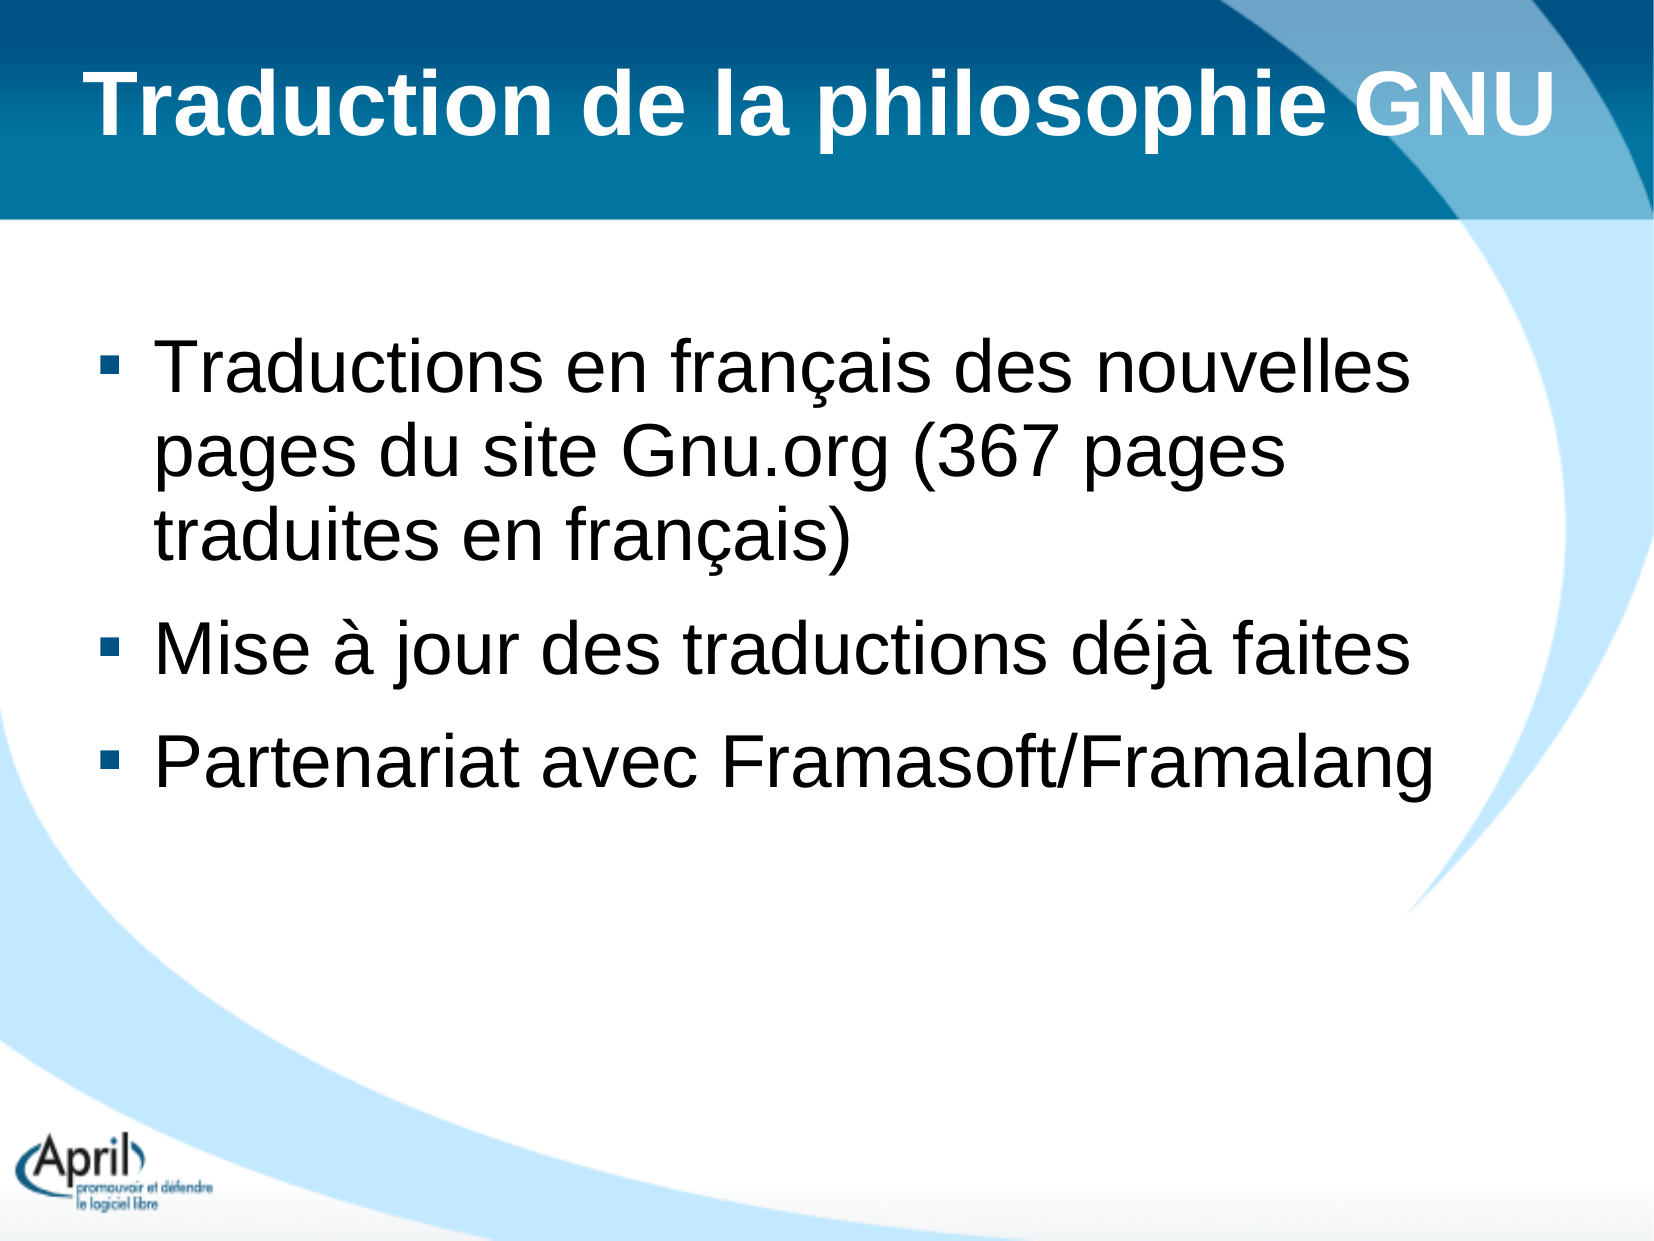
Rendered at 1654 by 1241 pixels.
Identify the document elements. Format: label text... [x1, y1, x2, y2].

picture [0, 0, 1654, 1241]
title Traduction de la philosophie GNU [76, 7, 1565, 200]
list Traductions en français des nouvelles pages du site Gnu.org (367 pages traduites en français) Mise à jour des traductions déjà faites Partenariat avec Framasoft/Framalang [82, 324, 1571, 1094]
